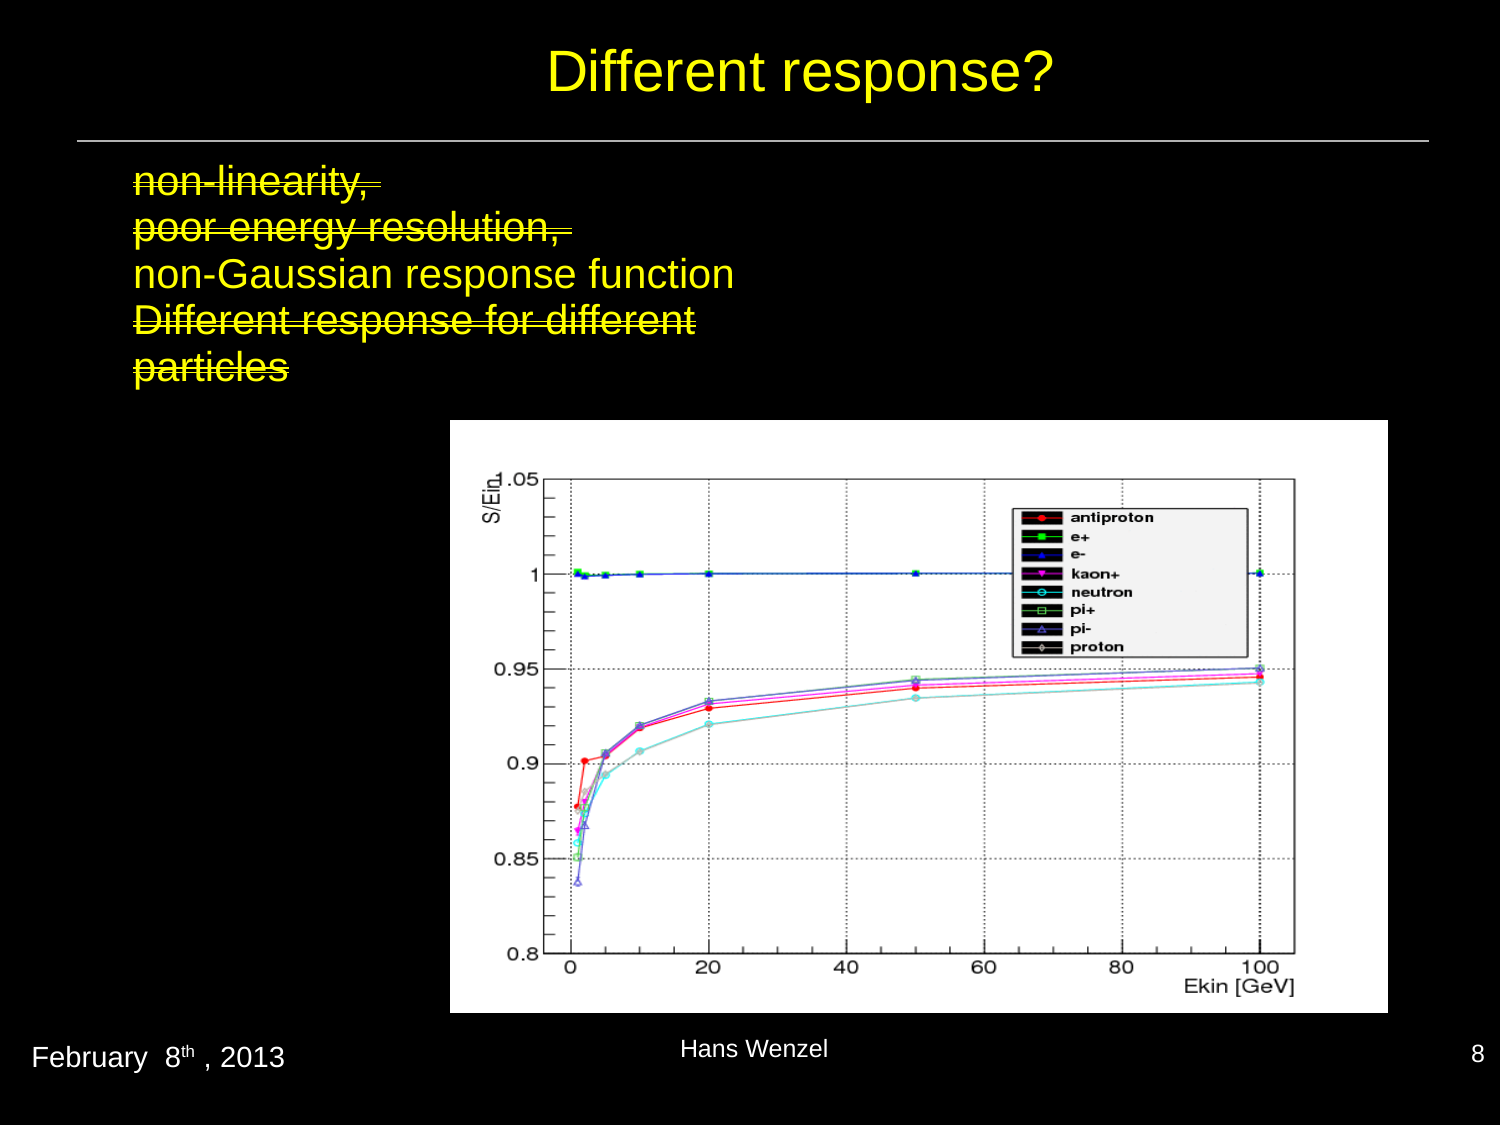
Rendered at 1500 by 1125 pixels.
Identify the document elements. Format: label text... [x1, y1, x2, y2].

picture [450, 419, 1388, 1013]
text_box non-linearity, poor energy resolution, non-Gaussian response function Different response for different particles [118, 149, 751, 398]
title Different response? [225, 0, 1393, 143]
